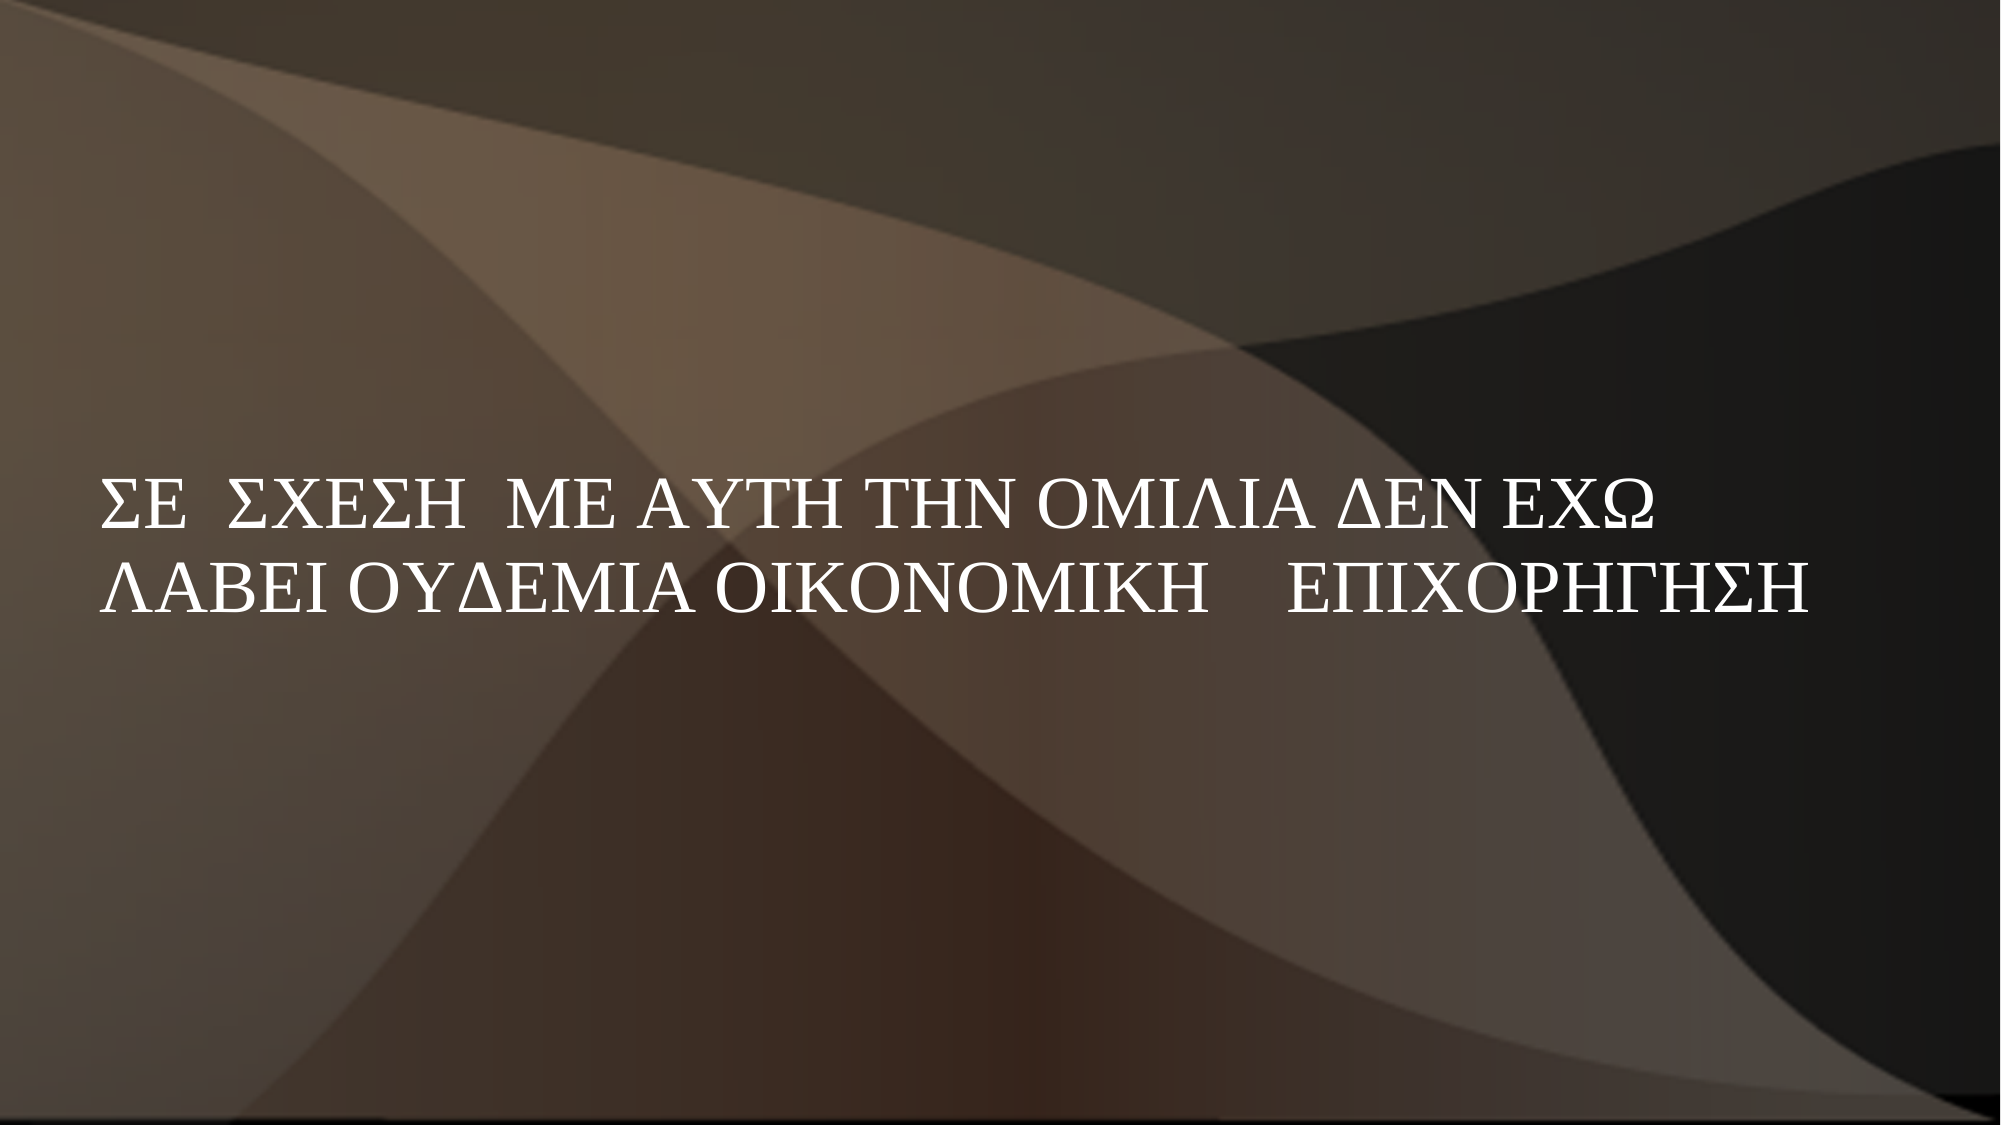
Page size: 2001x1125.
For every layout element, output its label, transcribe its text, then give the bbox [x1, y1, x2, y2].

list ΣΕ ΣΧΕΣΗ ΜΕ ΑΥΤΗ ΤΗΝ ΟΜΙΛΙΑ ΔΕΝ ΕΧΩ ΛΑΒΕΙ ΟΥΔΕΜΙΑ ΟΙΚΟΝΟΜΙΚΗ ΕΠΙΧΟΡΗΓΗΣΗ [99, 462, 1900, 1125]
